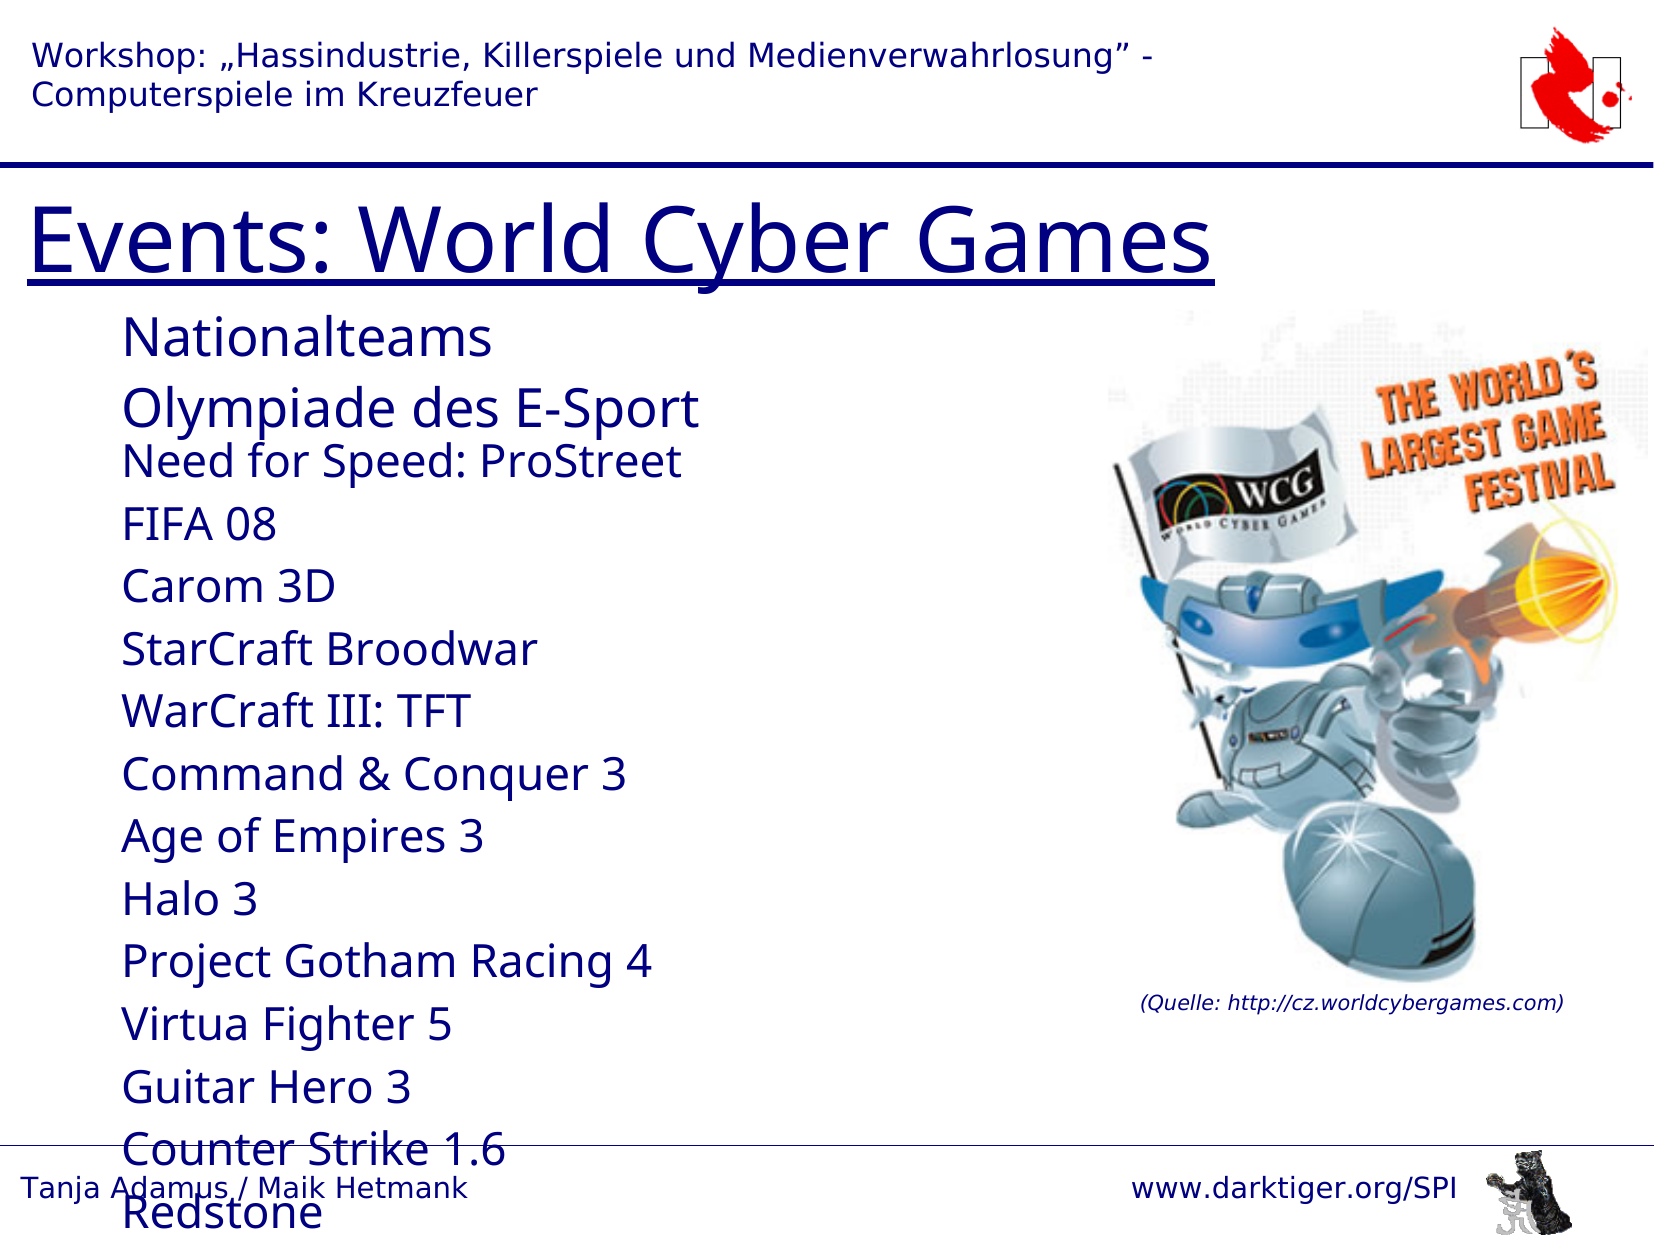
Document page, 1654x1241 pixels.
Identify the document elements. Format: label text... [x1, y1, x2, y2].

picture [1503, 16, 1632, 148]
picture [1092, 309, 1648, 1004]
picture [1486, 1150, 1572, 1235]
text_box Nationalteams [106, 291, 1241, 362]
text_box (Quelle: http://cz.worldcybergames.com) [1124, 983, 1580, 1023]
text_box Events: World Cyber Games [11, 167, 1459, 294]
text_box Need for Speed: ProStreet FIFA 08 Carom 3D StarCraft Broodwar WarCraft III: TFT Command & Conquer 3 Age of Empires 3 Halo 3 Project Gotham Racing 4 Virtua Fighter 5 Guitar Hero 3 Counter Strike 1.6 Redstone [106, 421, 1182, 1158]
text_box Workshop: „Hassindustrie, Killerspiele und Medienverwahrlosung” - Computerspiele im Kreuzfeuer [16, 29, 1418, 167]
text_box Olympiade des E-Sport [106, 362, 1092, 421]
